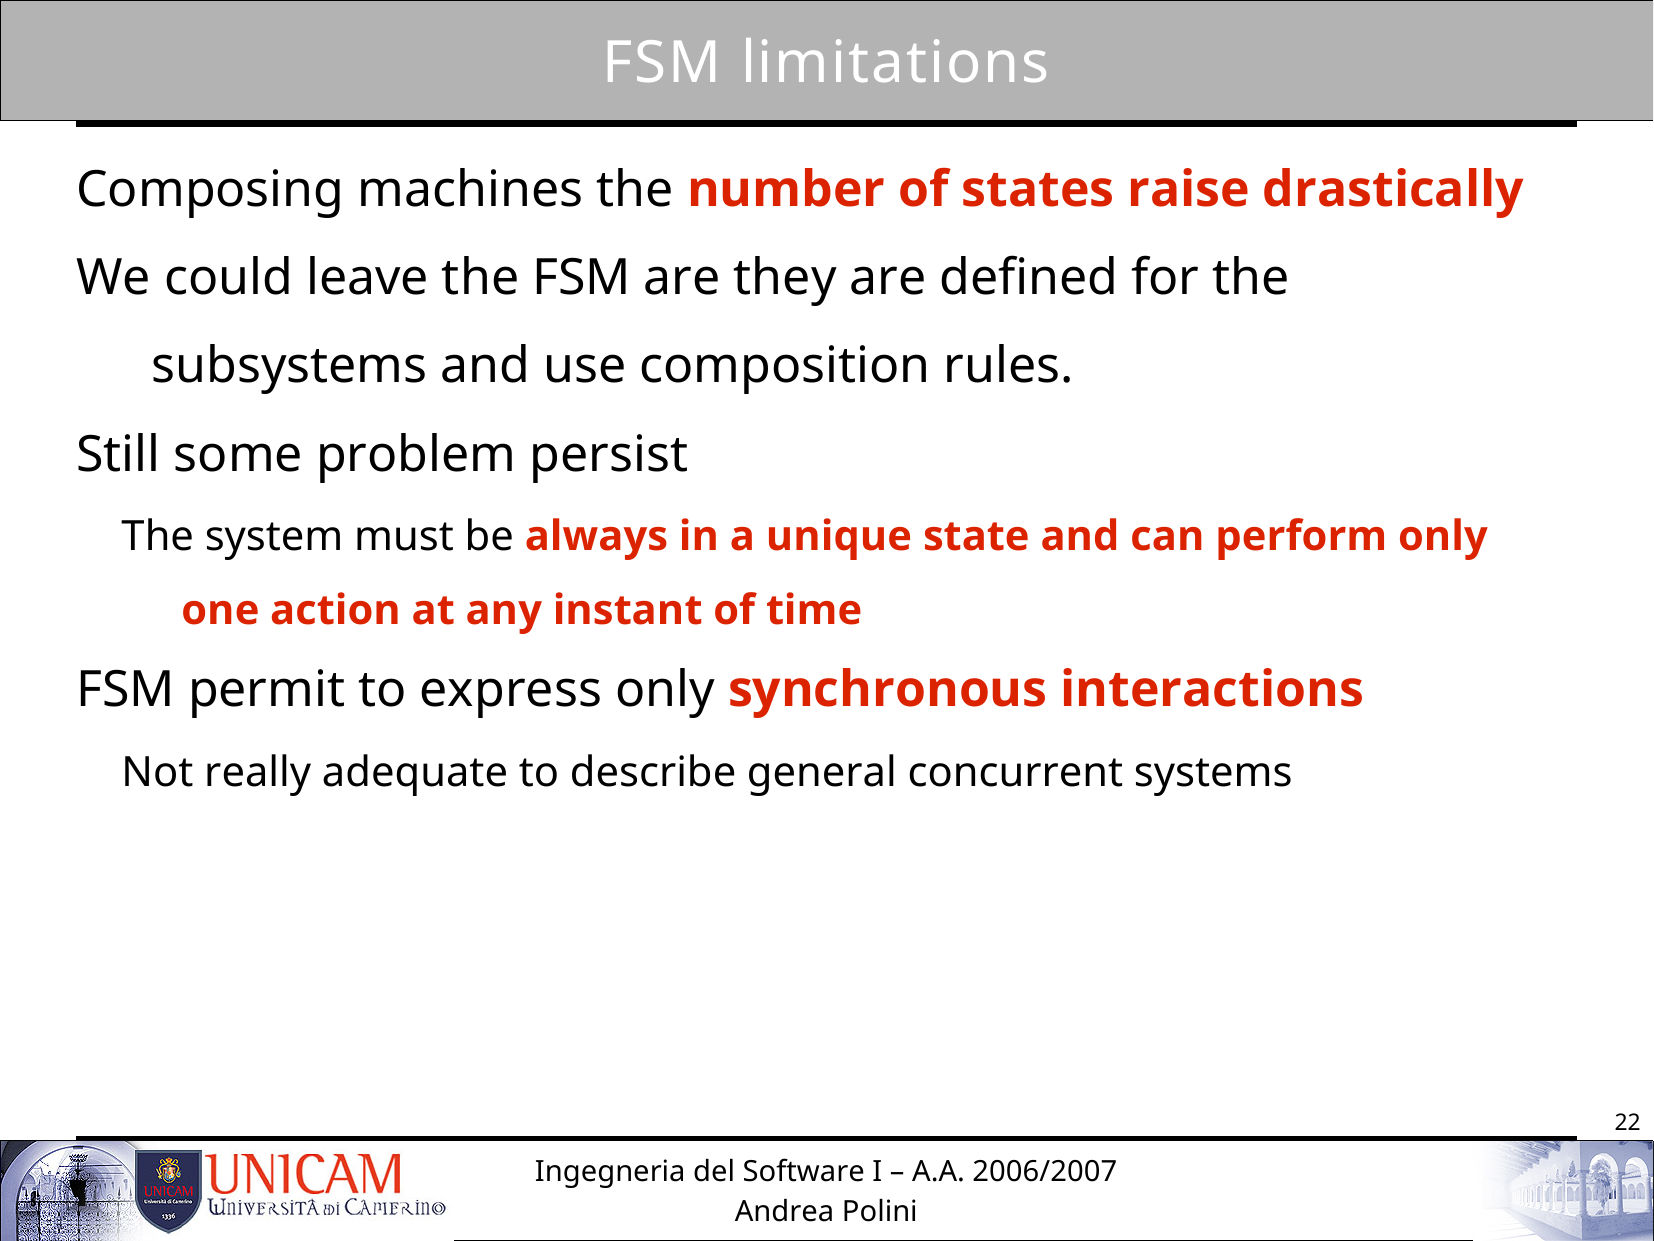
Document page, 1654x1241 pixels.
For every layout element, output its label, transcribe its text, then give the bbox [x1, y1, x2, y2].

list Composing machines the number of states raise drastically We could leave the FSM are they are defined for the subsystems and use composition rules. Still some problem persist The system must be always in a unique state and can perform only one action at any instant of time FSM permit to express only synchronous interactions Not really adequate to describe general concurrent systems [76, 152, 1577, 755]
picture [0, 1141, 454, 1241]
title FSM limitations [0, 0, 1653, 121]
picture [1473, 1141, 1654, 1241]
